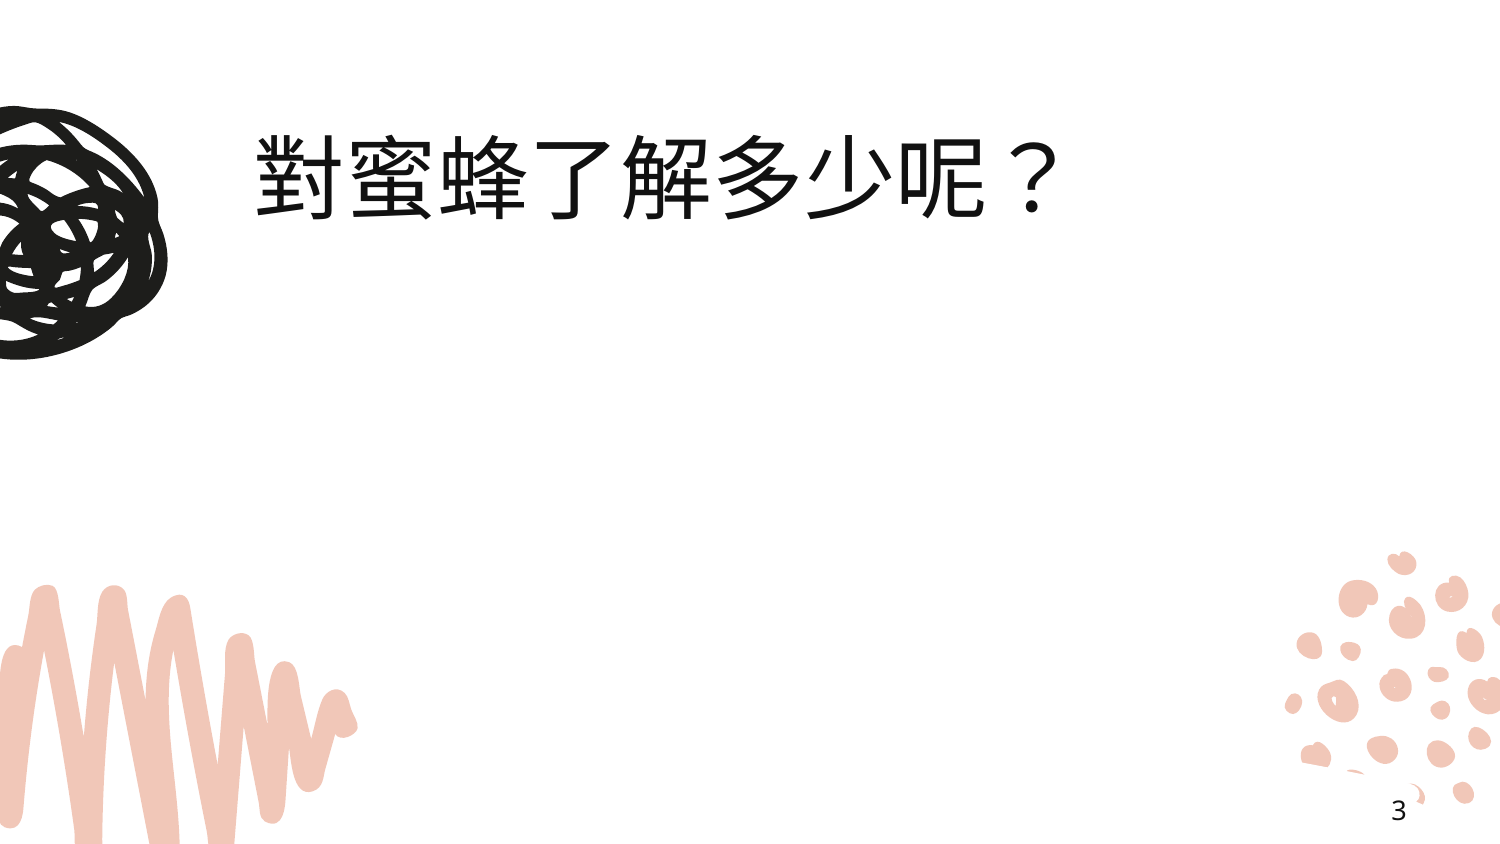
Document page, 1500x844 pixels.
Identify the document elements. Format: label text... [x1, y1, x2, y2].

text_box 3 [1391, 779, 1482, 844]
title 對蜜蜂了解多少呢？ [253, 0, 1299, 352]
